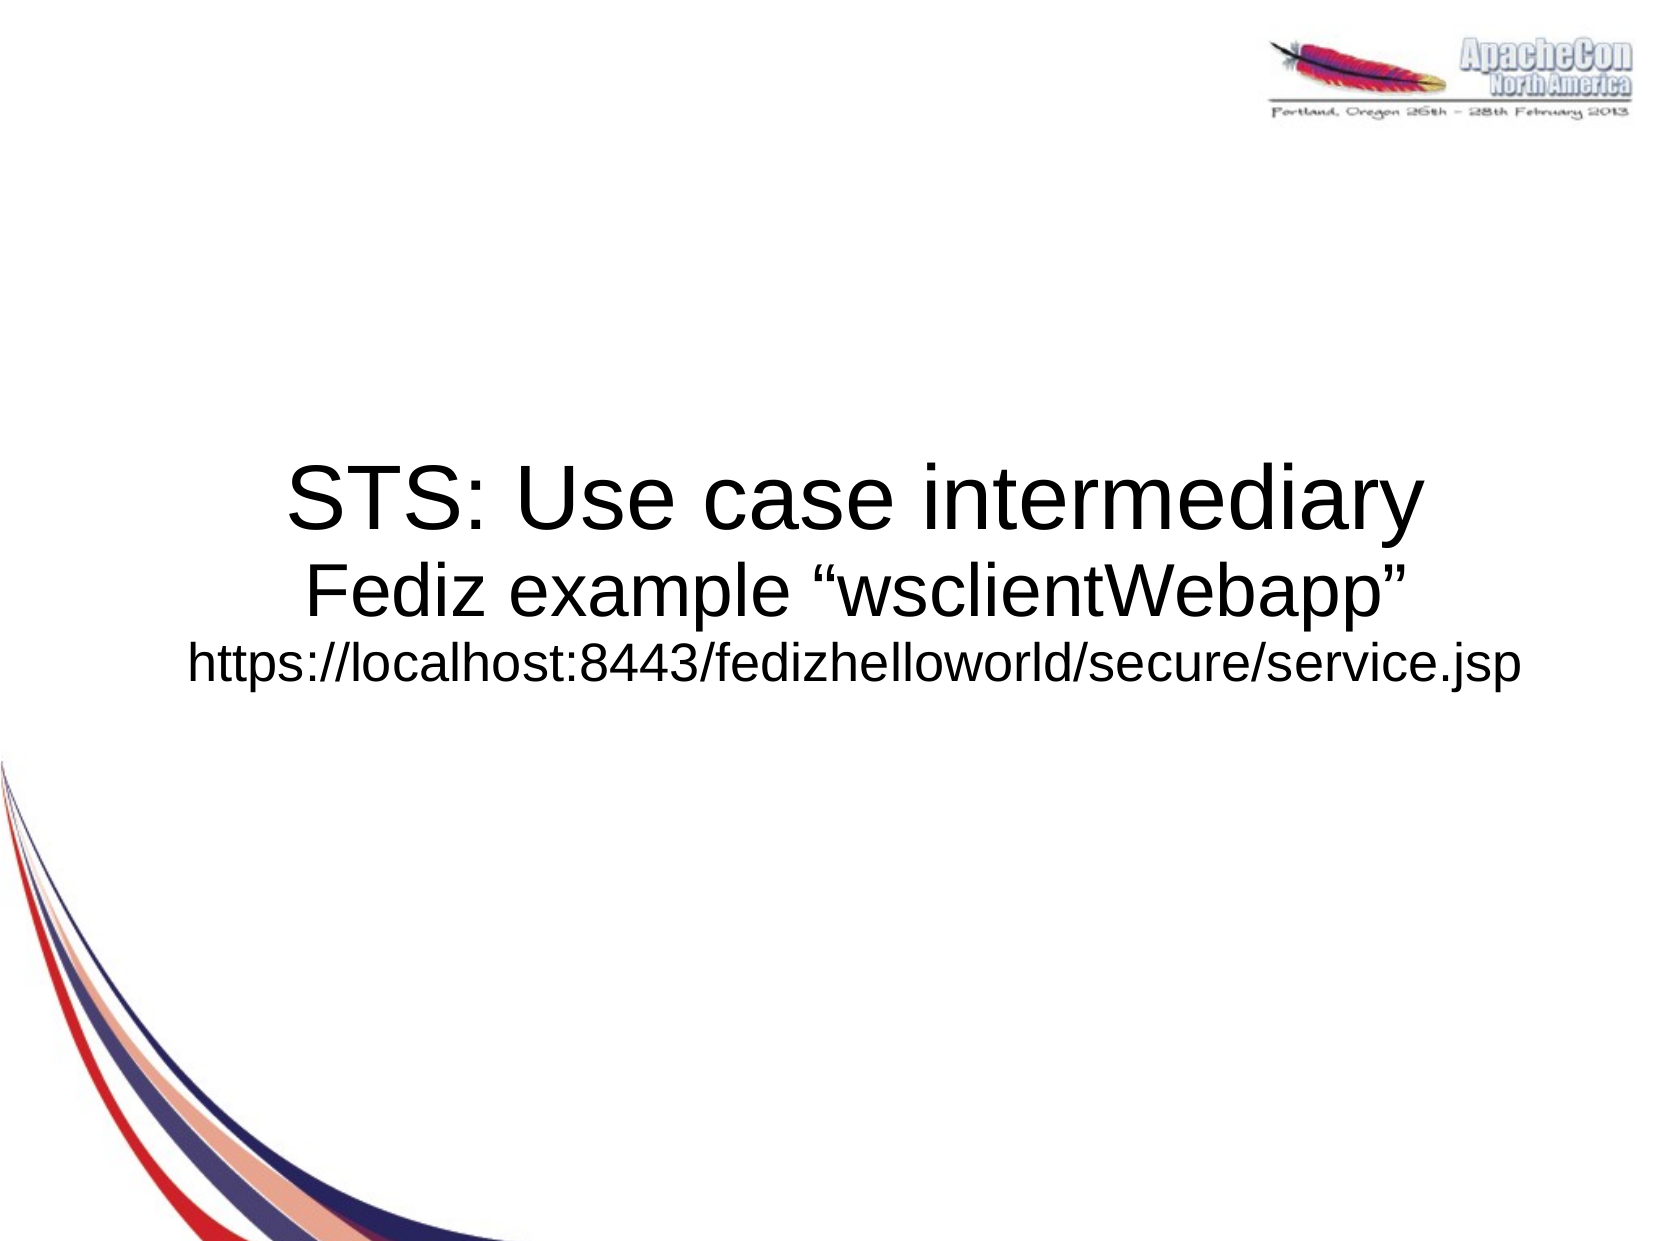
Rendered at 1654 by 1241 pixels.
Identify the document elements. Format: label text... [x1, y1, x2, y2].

picture [0, 0, 1654, 1241]
title STS: Use case intermediary Fediz example “wsclientWebapp” https://localhost:8443/fedizhelloworld/secure/service.jsp [177, 446, 1536, 694]
